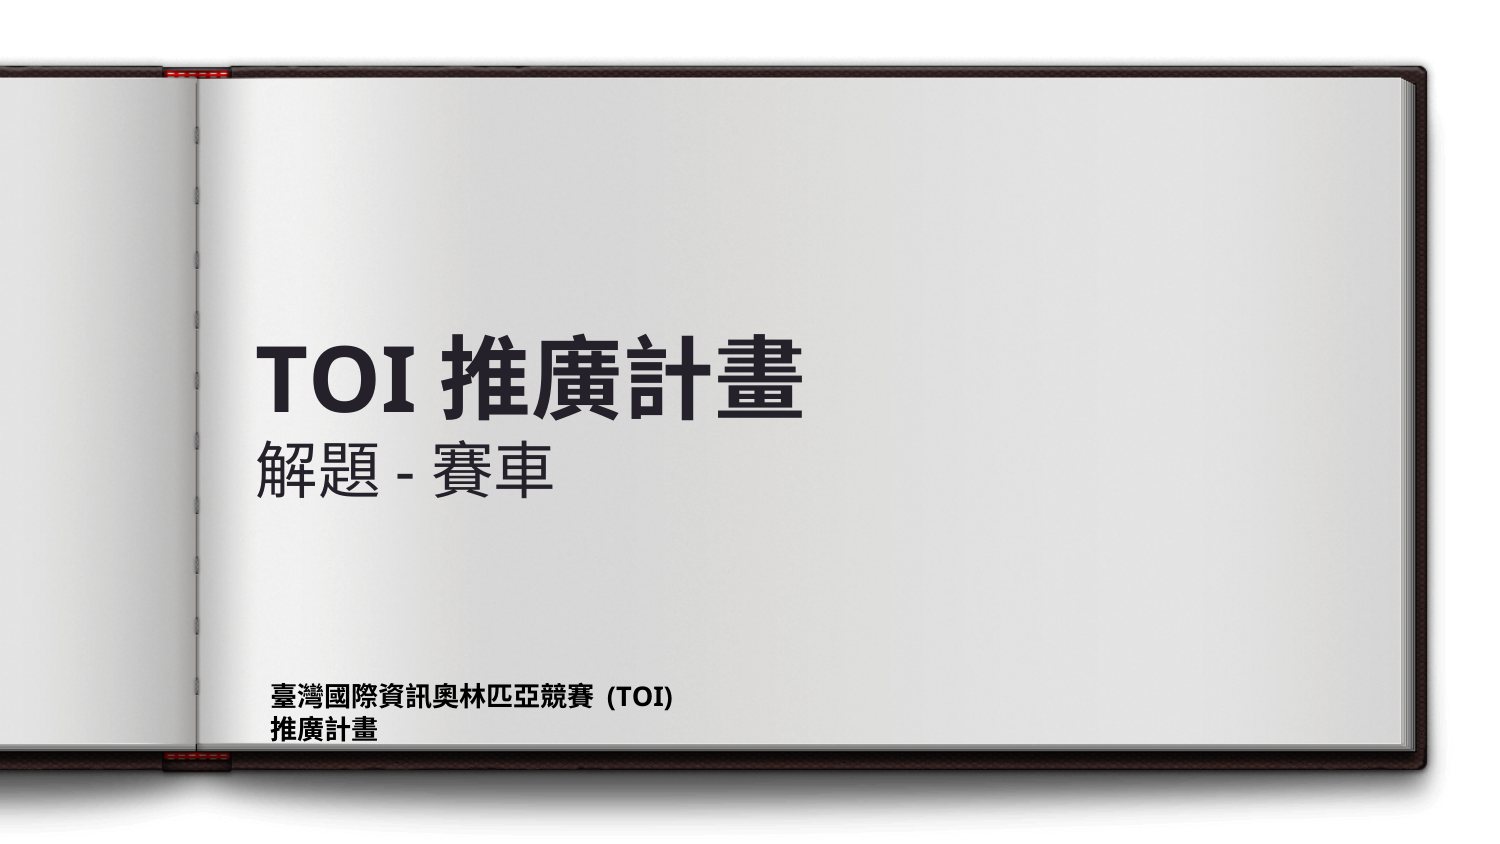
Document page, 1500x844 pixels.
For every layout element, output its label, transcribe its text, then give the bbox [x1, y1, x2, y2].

text_box TOI推廣計畫 解題-賽車 [240, 262, 894, 565]
